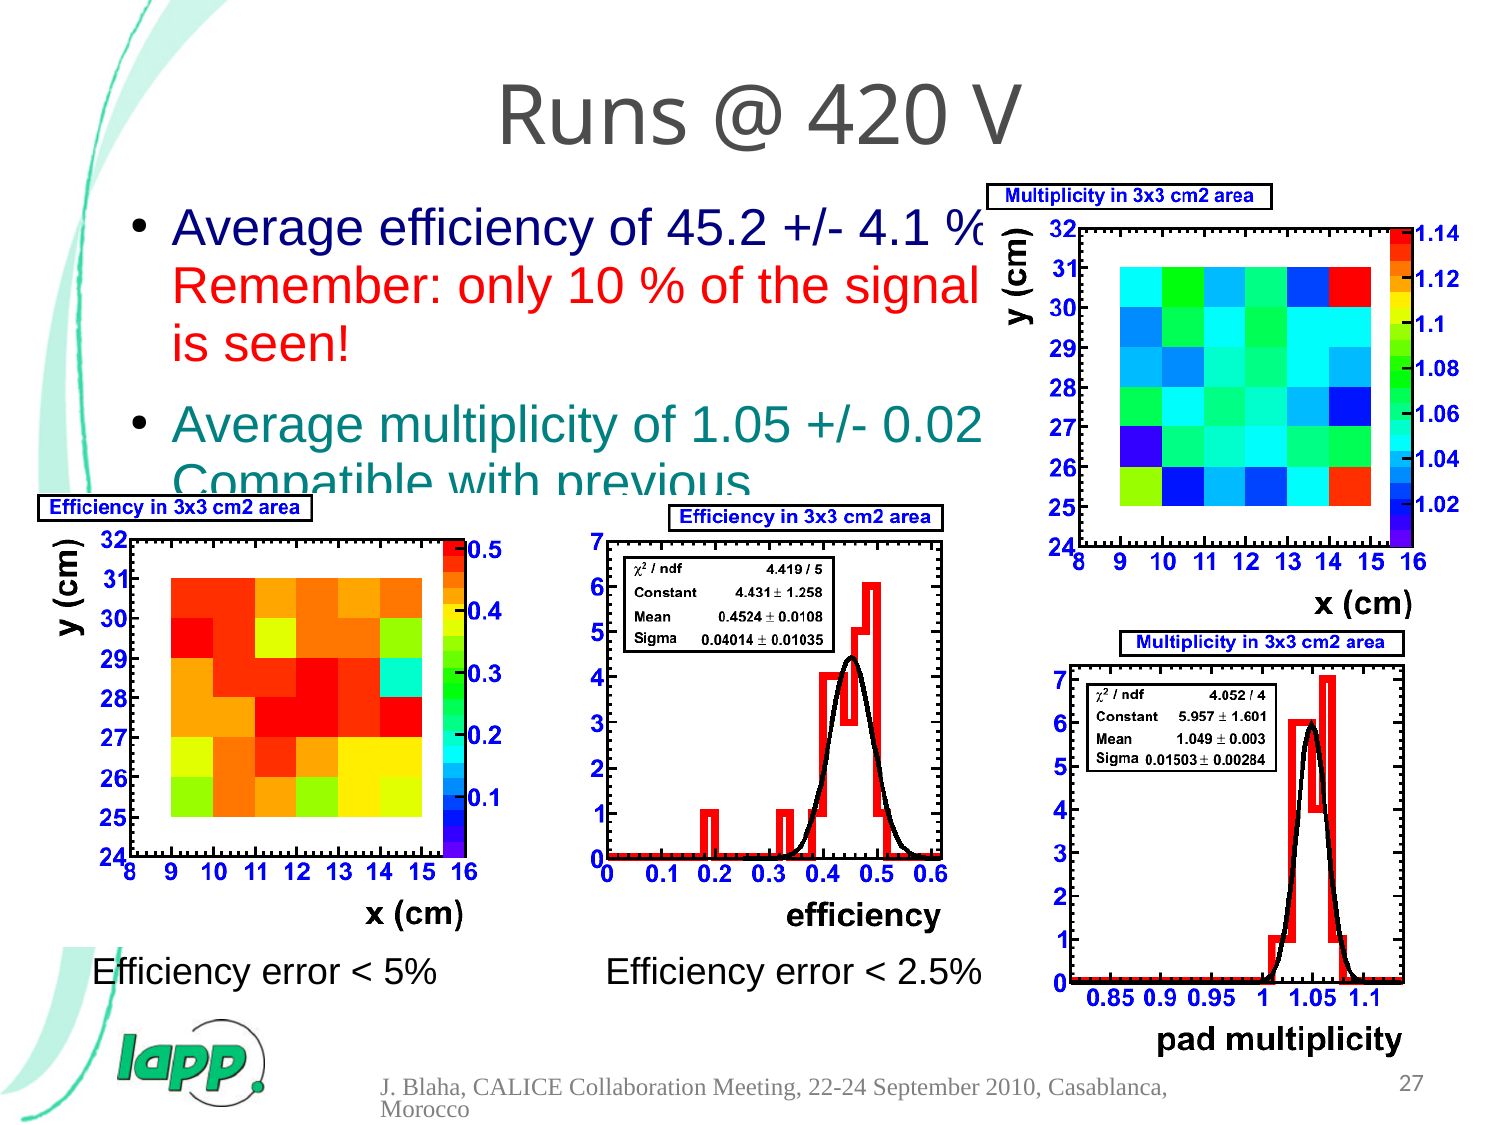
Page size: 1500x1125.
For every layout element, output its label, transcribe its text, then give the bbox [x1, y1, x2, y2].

title Runs @ 420 V [32, 18, 1486, 208]
list Average efficiency of 45.2 +/- 4.1 % Remember: only 10 % of the signal is seen! Average multiplicity of 1.05 +/- 0.02 Compatible with previous measurements with Gassiplex [116, 208, 983, 495]
picture [0, 0, 1460, 1125]
text_box Efficiency error < 2.5% [590, 943, 998, 1001]
text_box Efficiency error < 5% [76, 943, 453, 1001]
